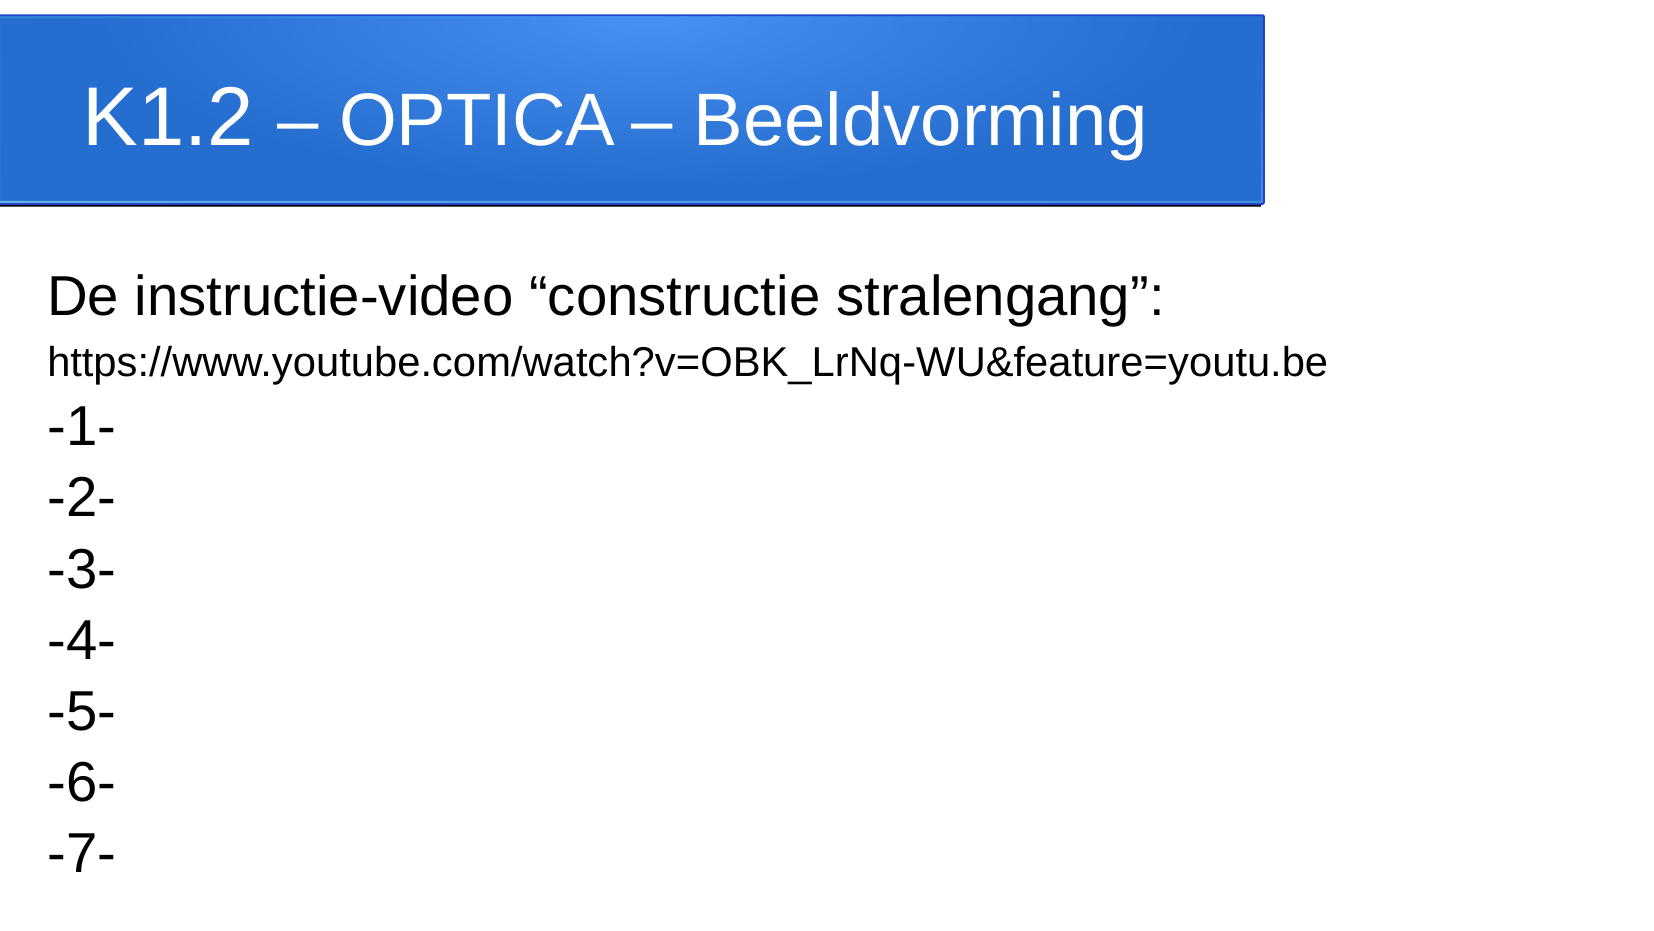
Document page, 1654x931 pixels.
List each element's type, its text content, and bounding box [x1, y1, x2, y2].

subtitle De instructie-video “constructie stralengang”: https://www.youtube.com/watch?v=OBK_LrNq-WU&feature=youtu.be -1- -2- -3- -4- -5- -6- -7- [47, 236, 1607, 922]
title K1.2 – OPTICA – Beeldvorming [82, 35, 1235, 189]
